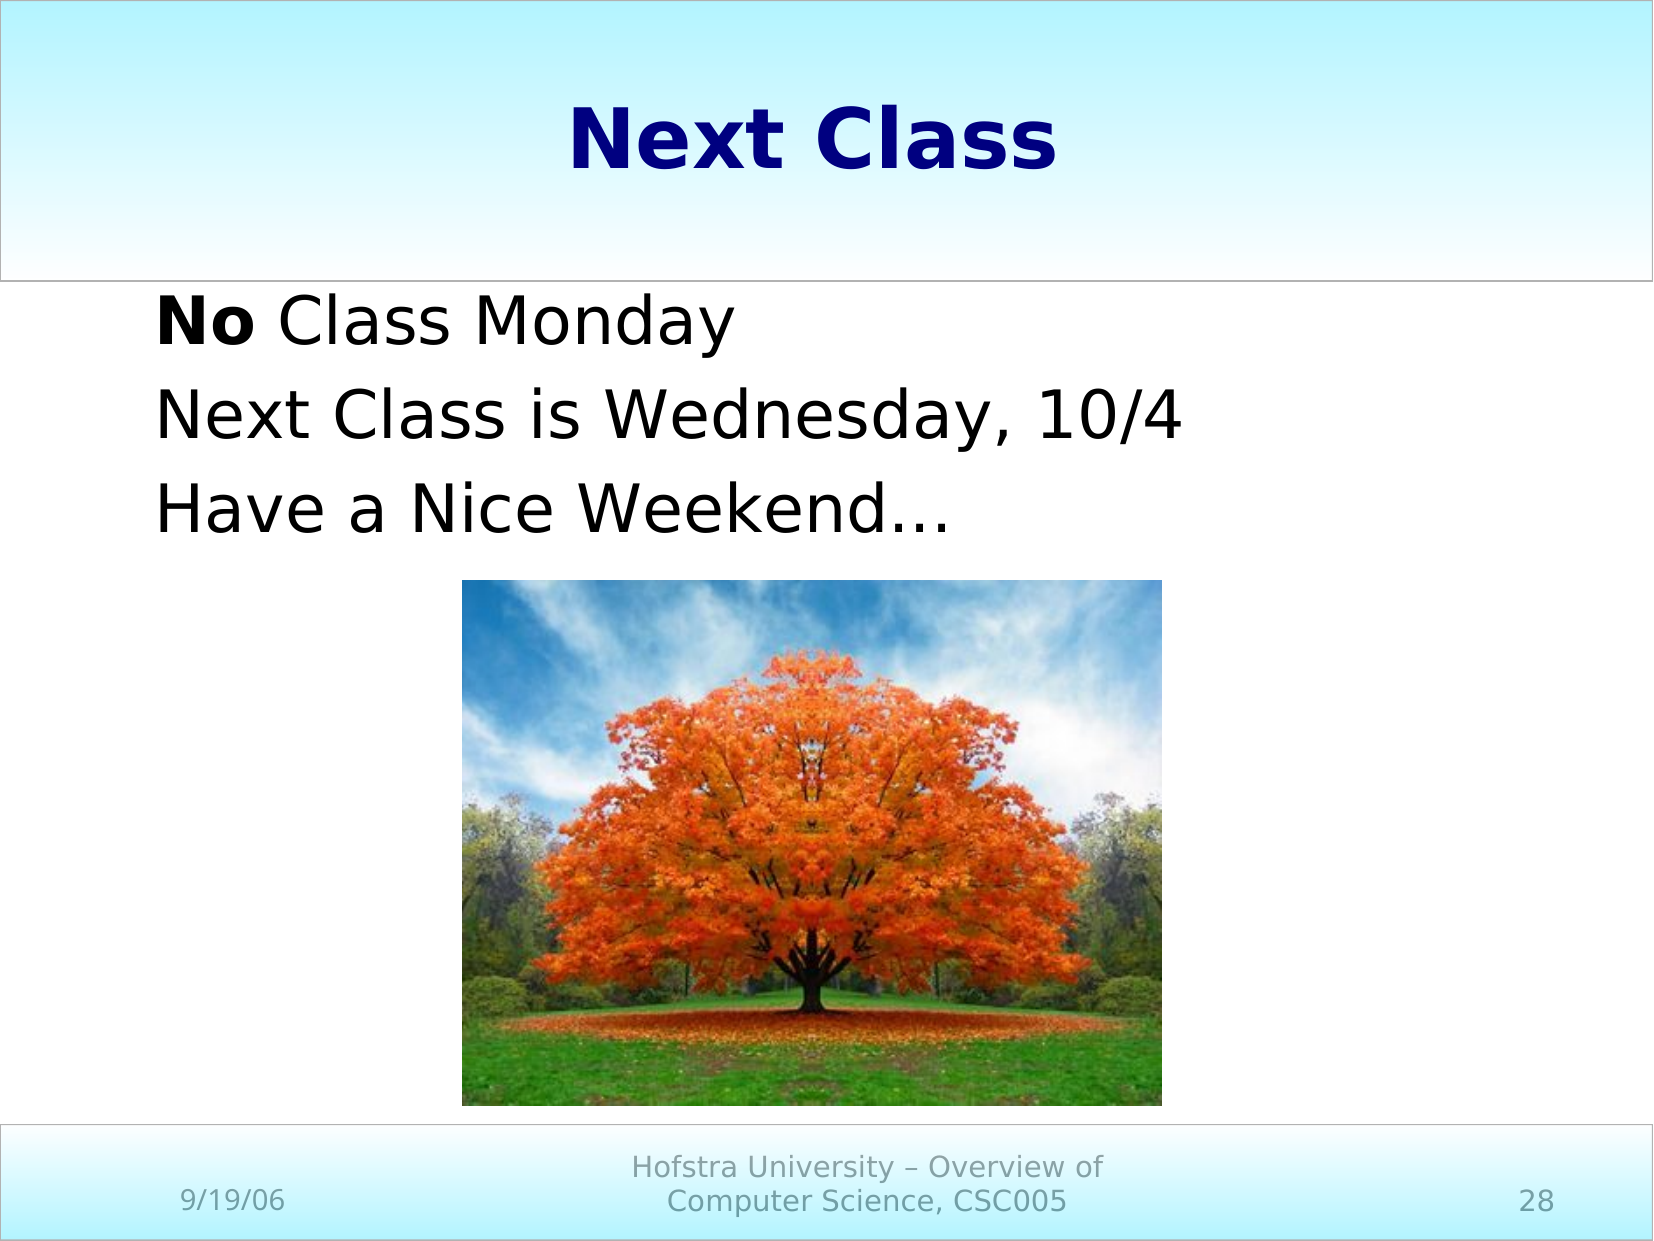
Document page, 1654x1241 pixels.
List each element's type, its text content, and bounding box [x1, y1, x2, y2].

list No Class Monday Next Class is Wednesday, 10/4 Have a Nice Weekend... [154, 282, 1560, 743]
title Next Class [78, 77, 1576, 203]
picture [462, 580, 1162, 1106]
